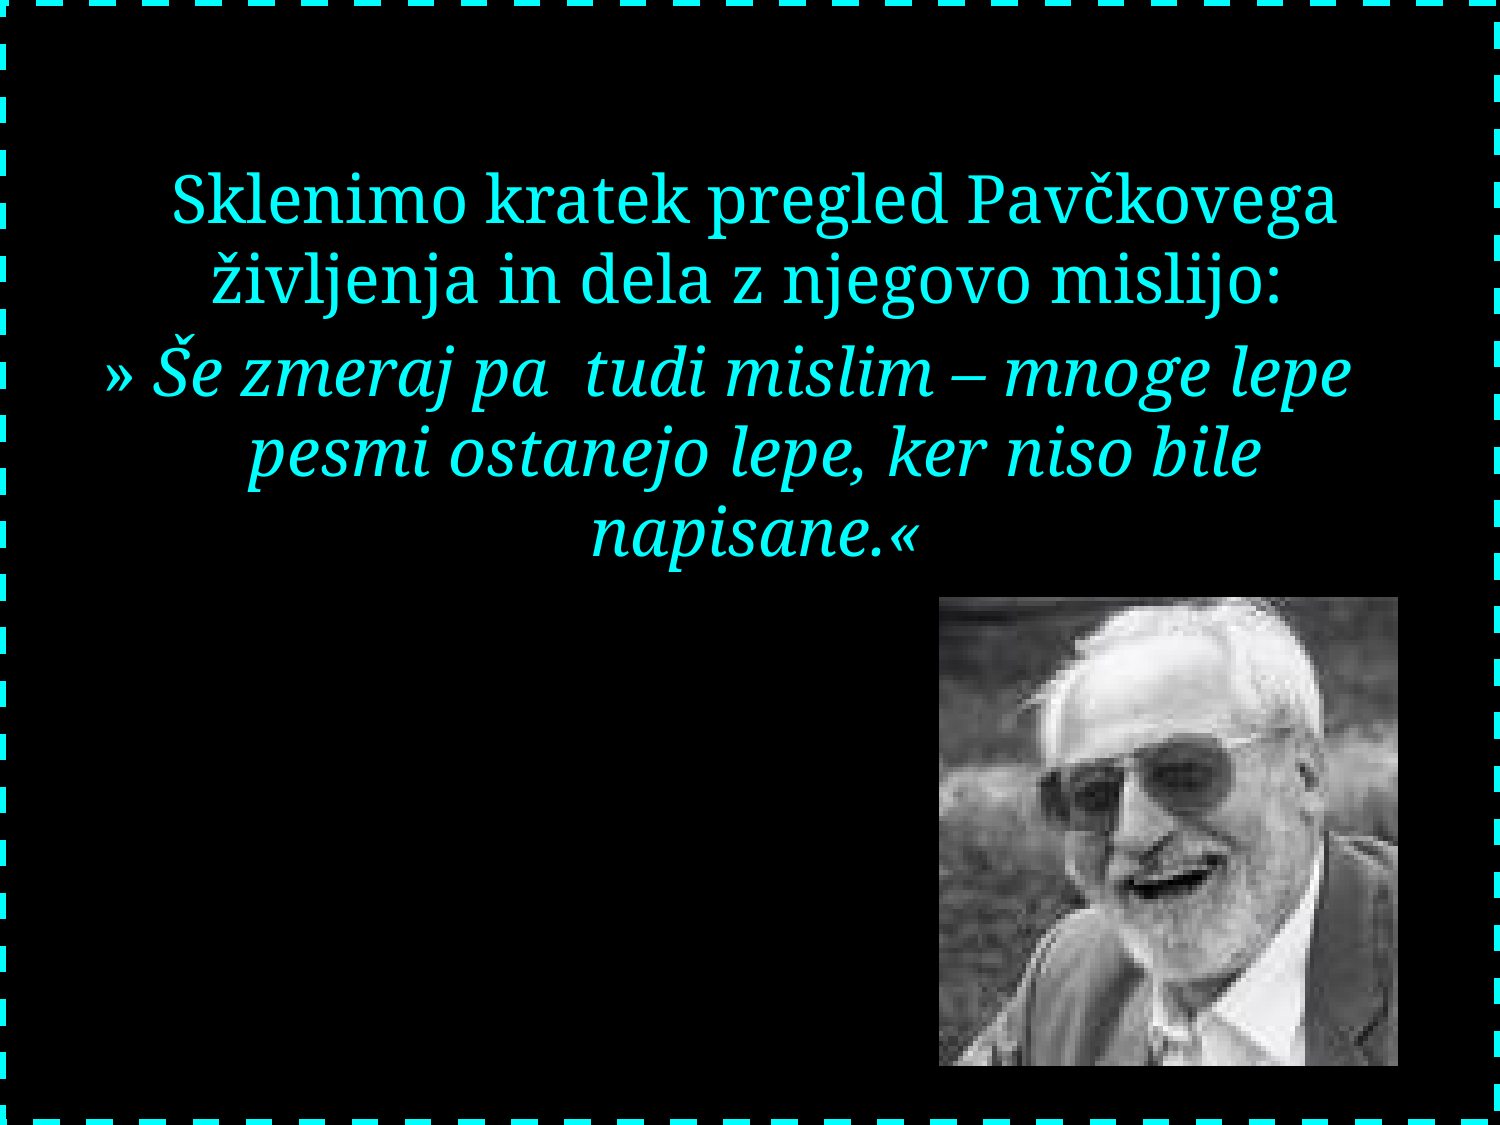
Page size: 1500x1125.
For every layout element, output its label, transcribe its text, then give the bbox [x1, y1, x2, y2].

picture [939, 597, 1398, 1066]
list Sklenimo kratek pregled Pavčkovega življenja in dela z njegovo mislijo: » Še zmeraj pa tudi mislim – mnoge lepe pesmi ostanejo lepe, ker niso bile napisane.« [53, 148, 1404, 892]
